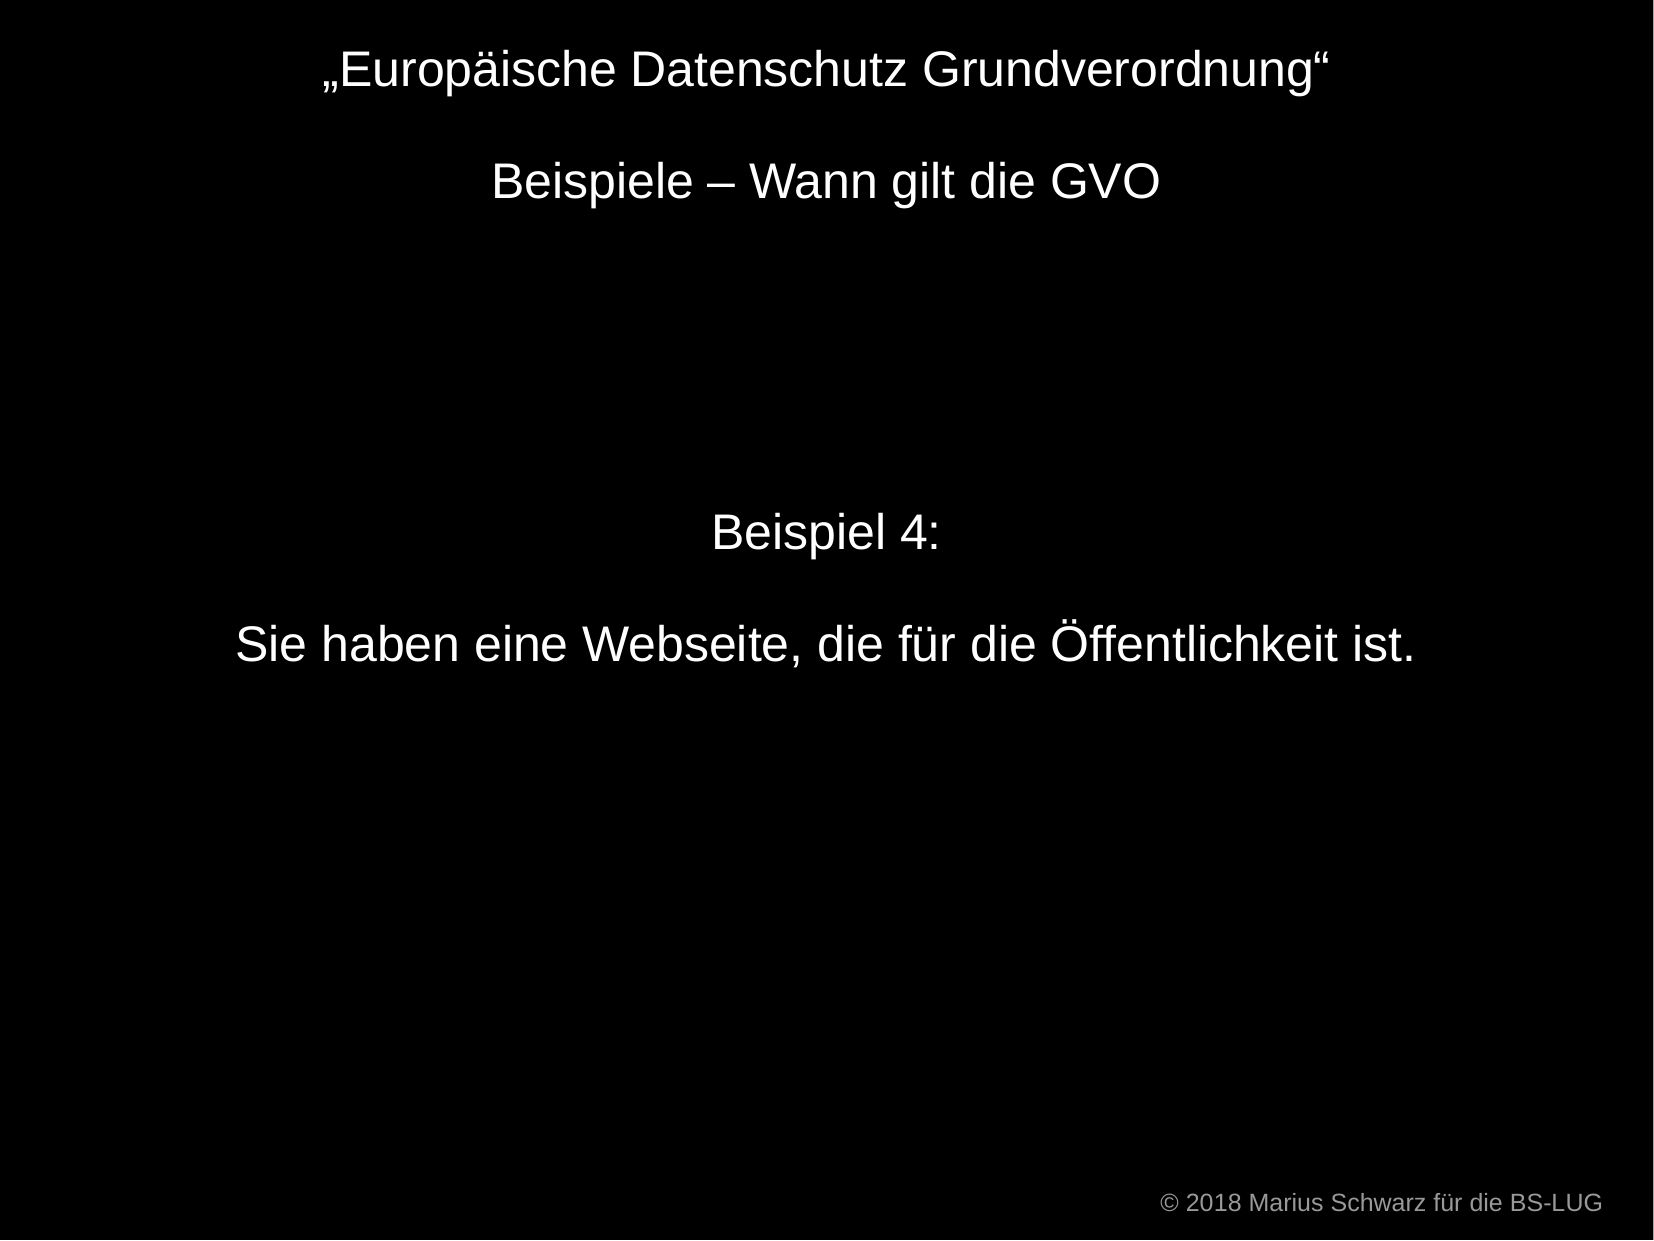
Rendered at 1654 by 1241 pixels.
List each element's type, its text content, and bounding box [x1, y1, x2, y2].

text_box Beispiel 4: Sie haben eine Webseite, die für die Öffentlichkeit ist. [82, 290, 1571, 1109]
text_box © 2018 Marius Schwarz für die BS-LUG [1145, 1181, 1630, 1224]
title „Europäische Datenschutz Grundverordnung“ Beispiele – Wann gilt die GVO [82, 41, 1571, 209]
